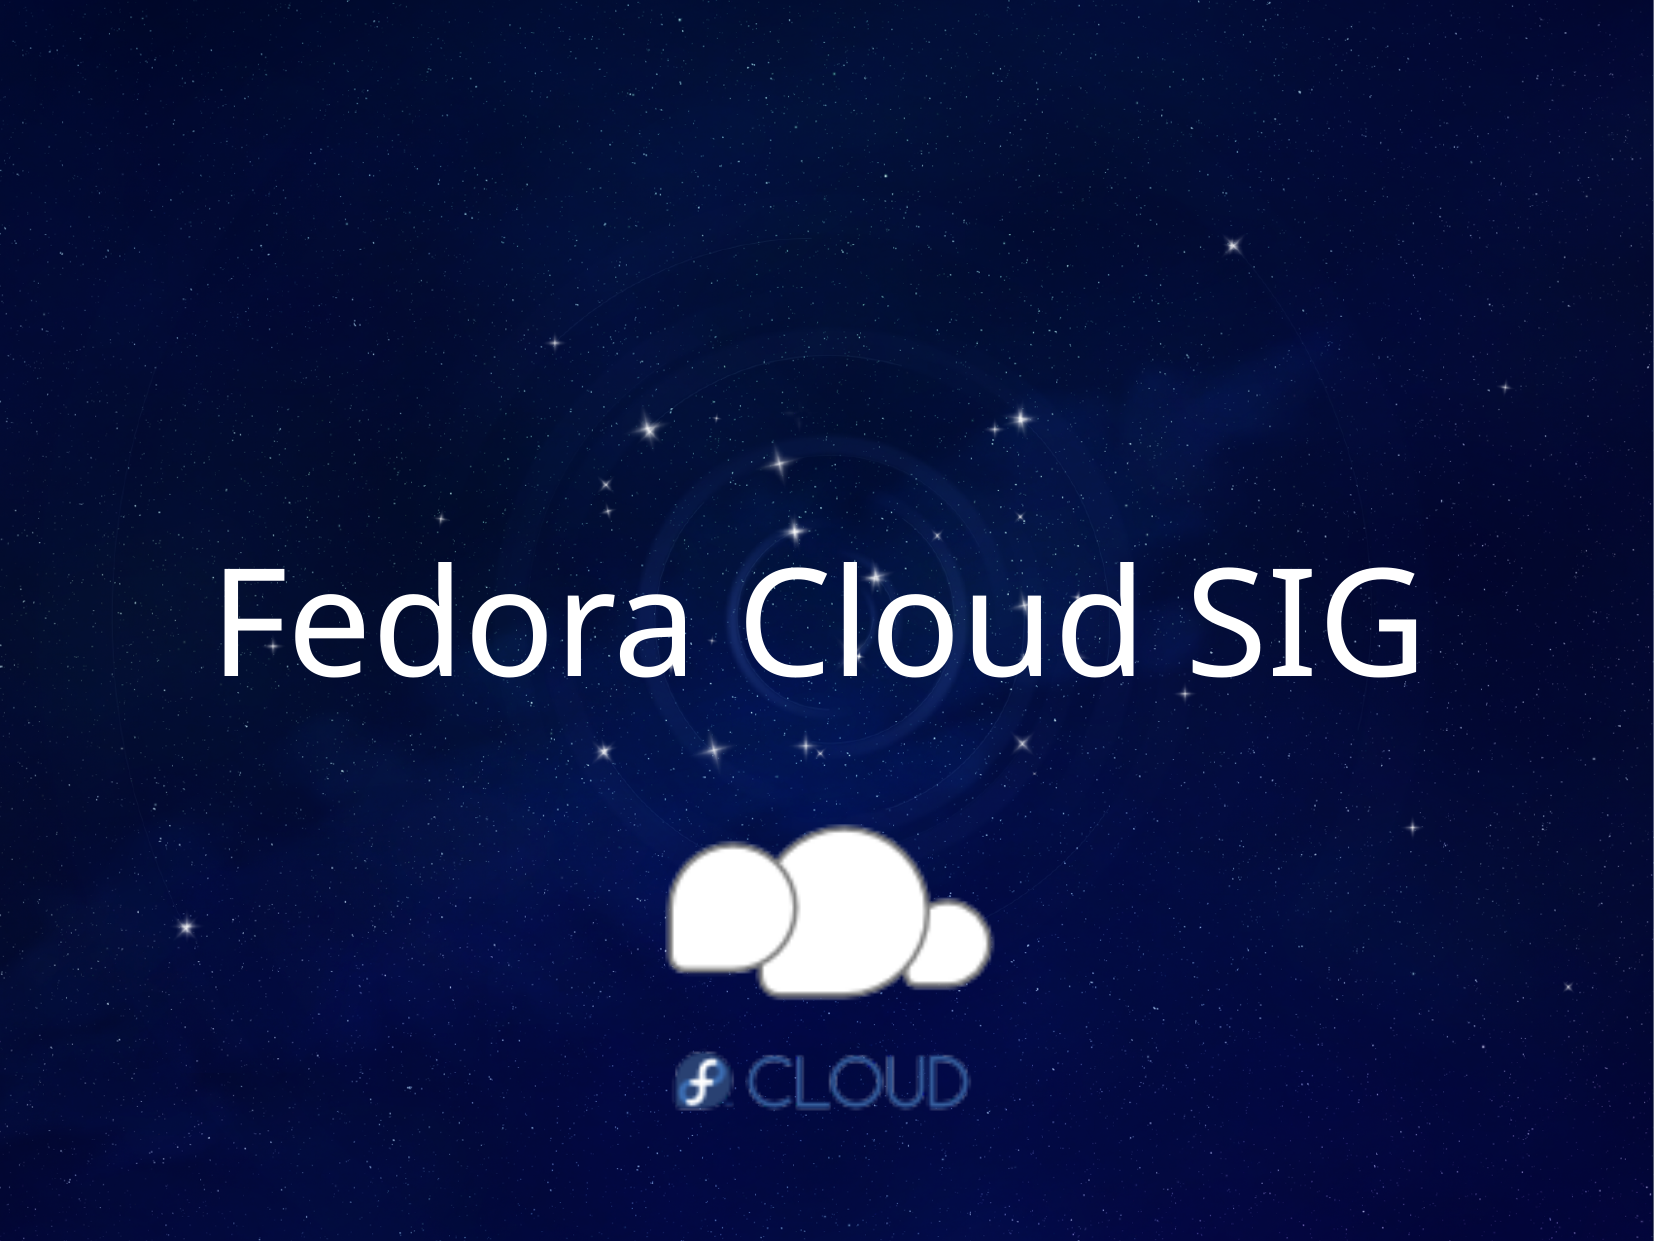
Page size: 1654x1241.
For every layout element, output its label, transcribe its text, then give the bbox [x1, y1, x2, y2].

title Fedora Cloud SIG [75, 525, 1564, 713]
picture [0, 0, 1654, 1241]
